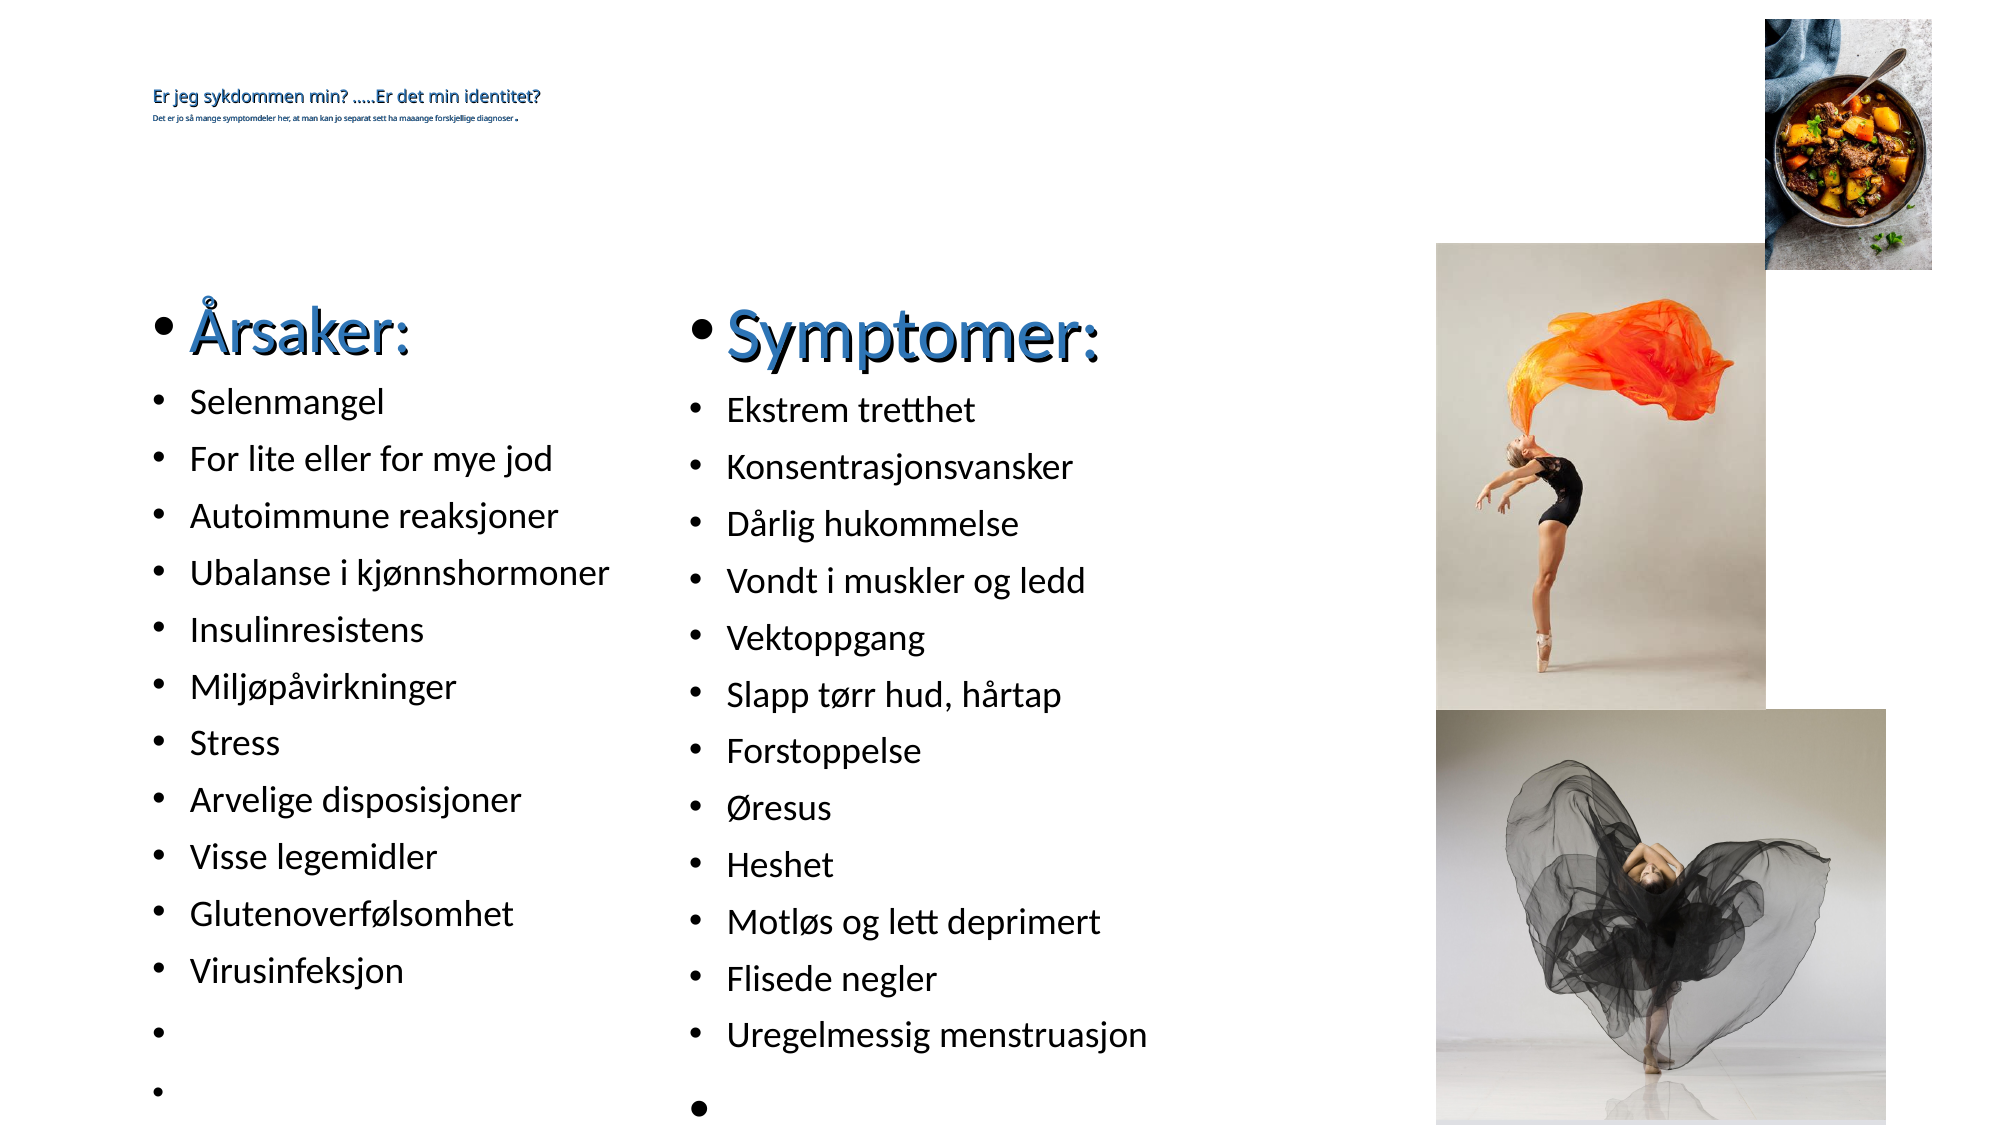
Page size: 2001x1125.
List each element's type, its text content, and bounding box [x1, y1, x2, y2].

list Årsaker: Selenmangel For lite eller for mye jod Autoimmune reaksjoner Ubalanse i kjønnshormoner Insulinresistens Miljøpåvirkninger Stress Arvelige disposisjoner Visse legemidler Glutenoverfølsomhet Virusinfeksjon [137, 293, 674, 1079]
list Symptomer: Ekstrem tretthet Konsentrasjonsvansker Dårlig hukommelse Vondt i muskler og ledd Vektoppgang Slapp tørr hud, hårtap Forstoppelse Øresus Heshet Motløs og lett deprimert Flisede negler Uregelmessig menstruasjon [674, 293, 1373, 1079]
title Er jeg sykdommen min? …..Er det min identitet? Det er jo så mange symptomdeler her, at man kan jo separat sett ha maaange forskjellige diagnoser. [137, 59, 1765, 134]
picture [1436, 19, 1932, 1125]
